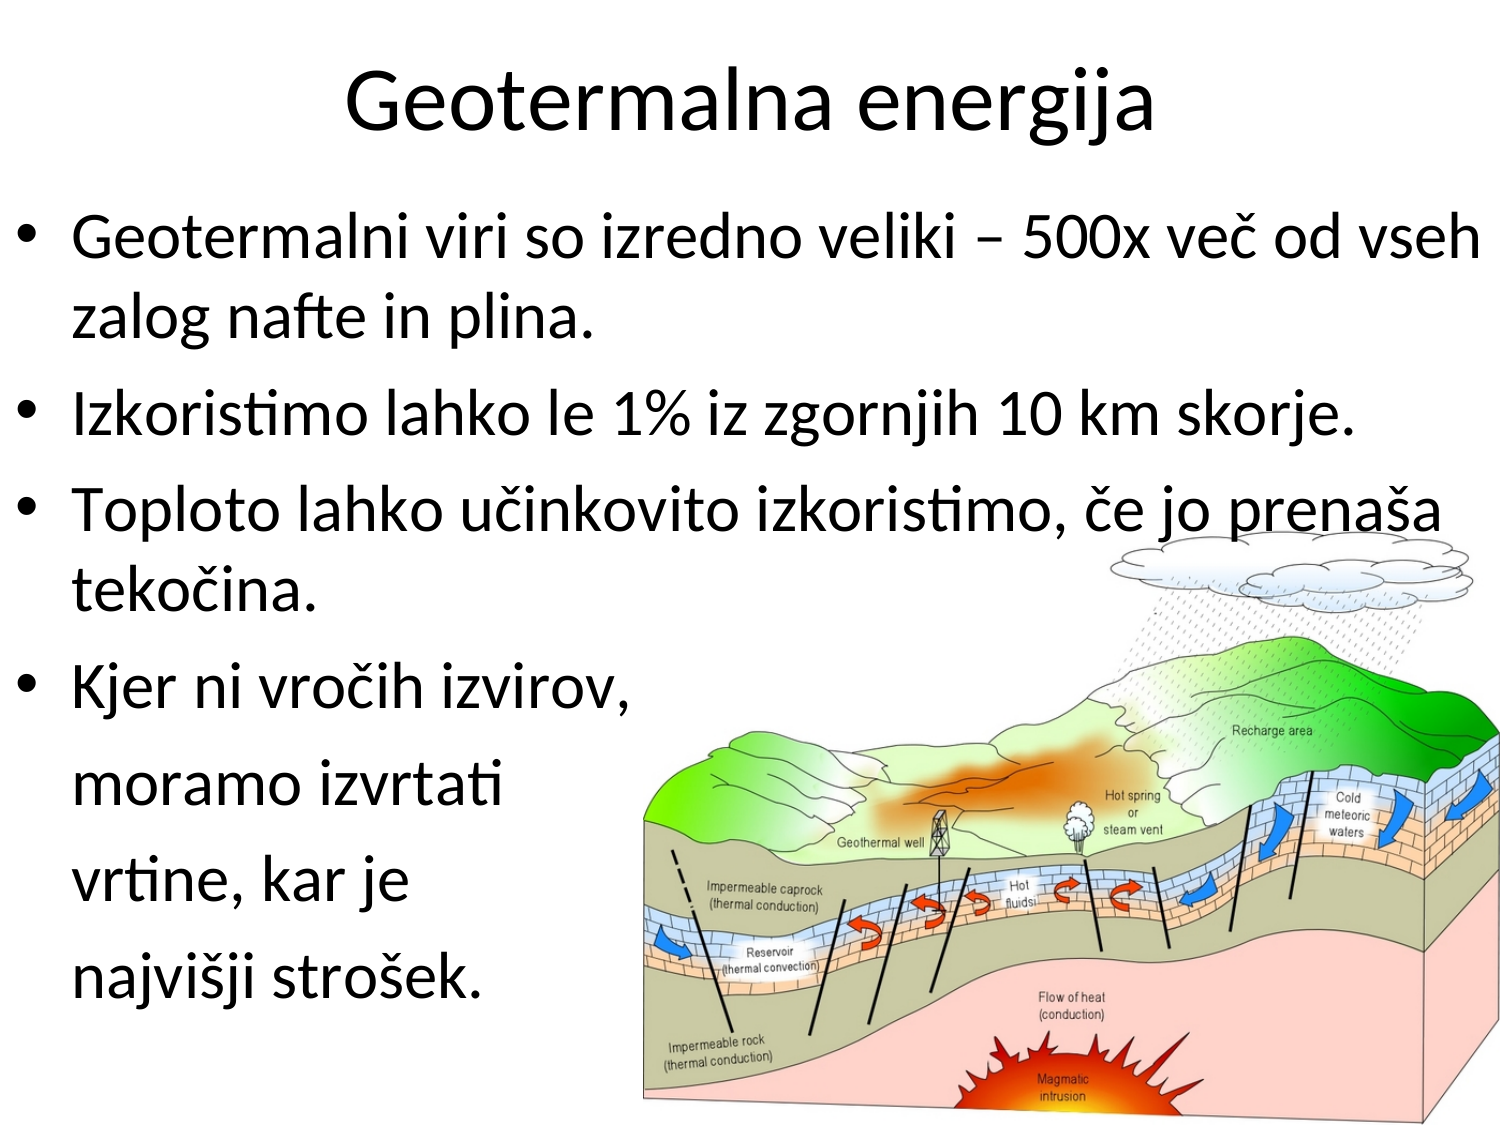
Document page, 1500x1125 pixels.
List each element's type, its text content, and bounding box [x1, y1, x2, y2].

text_box Geotermalni viri so izredno veliki – 500x več od vseh zalog nafte in plina. Izkoristimo lahko le 1% iz zgornjih 10 km skorje. Toploto lahko učinkovito izkoristimo, če jo prenaša tekočina. Kjer ni vročih izvirov, moramo izvrtati vrtine, kar je najvišji strošek. [0, 184, 1500, 1125]
text_box Geotermalna energija [76, 0, 1427, 184]
